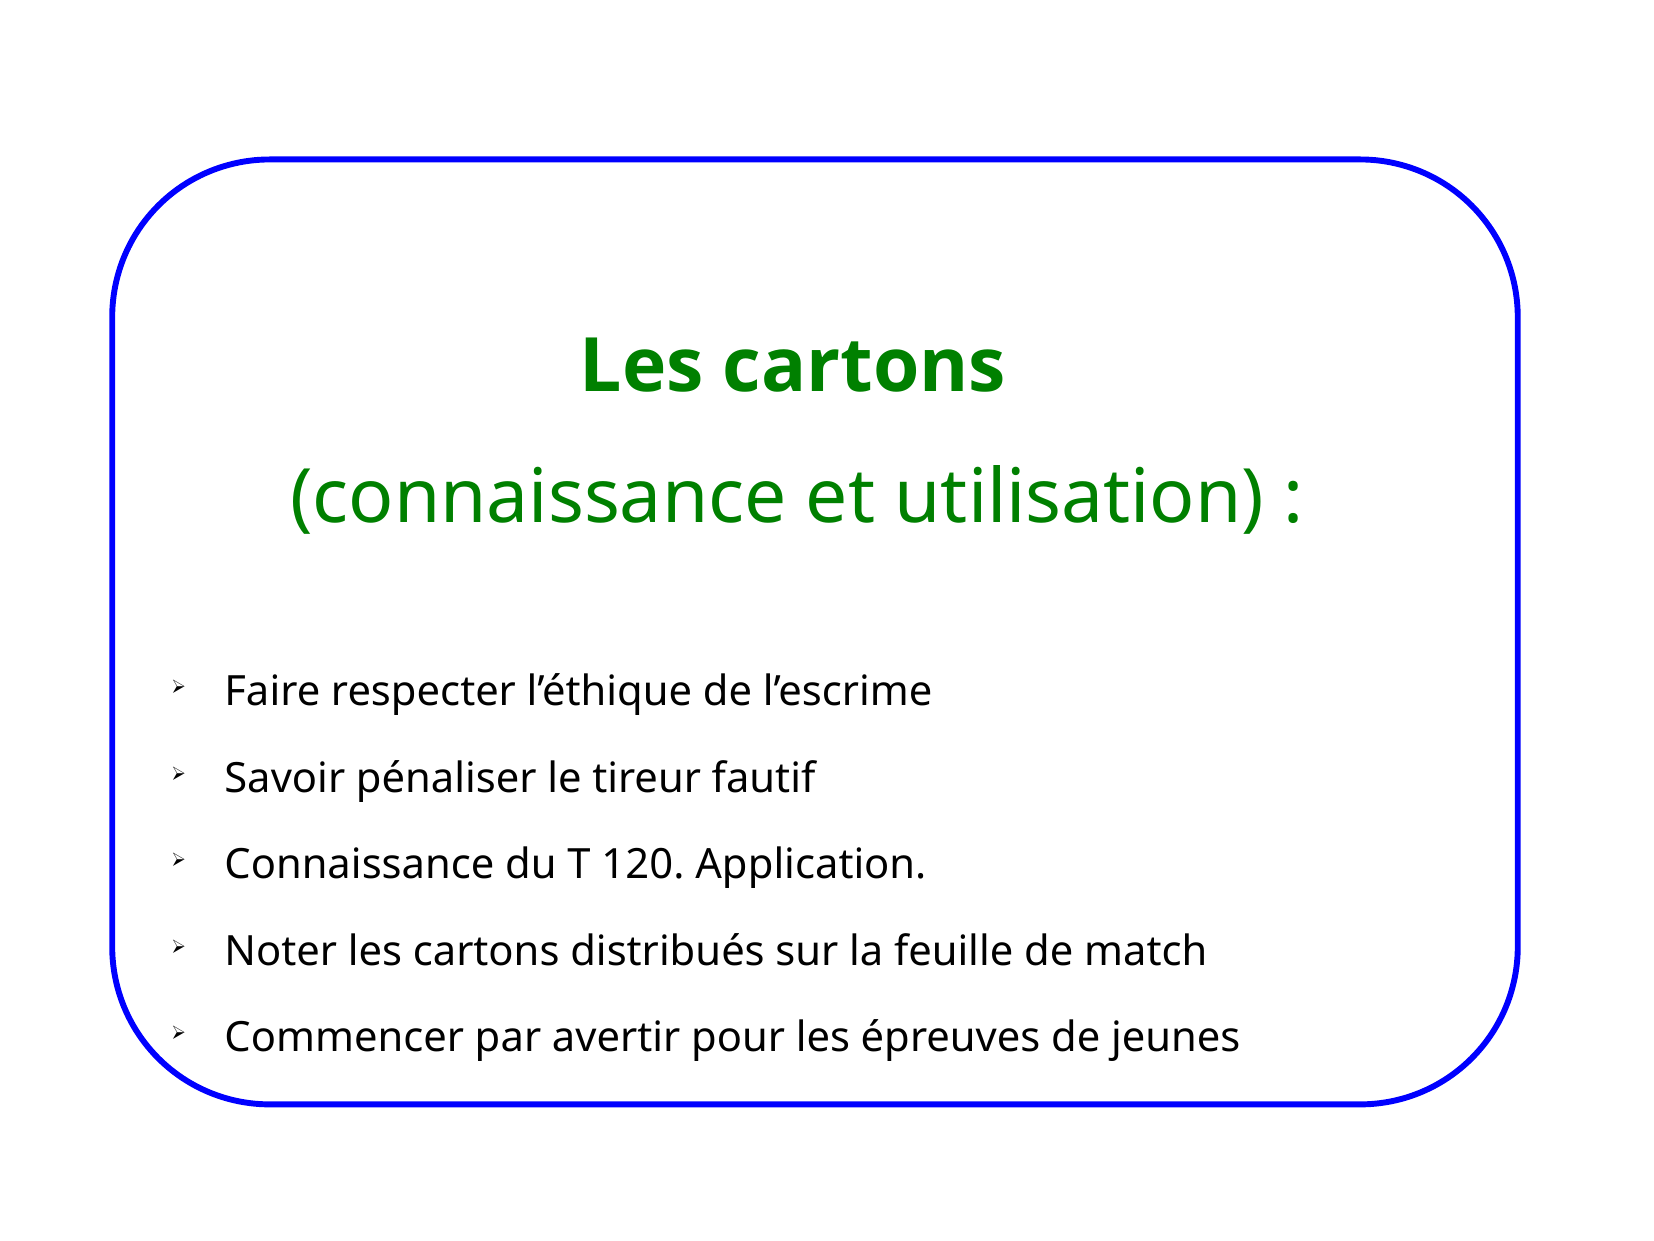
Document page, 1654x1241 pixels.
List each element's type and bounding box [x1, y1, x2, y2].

text_box [112, 159, 1518, 1105]
